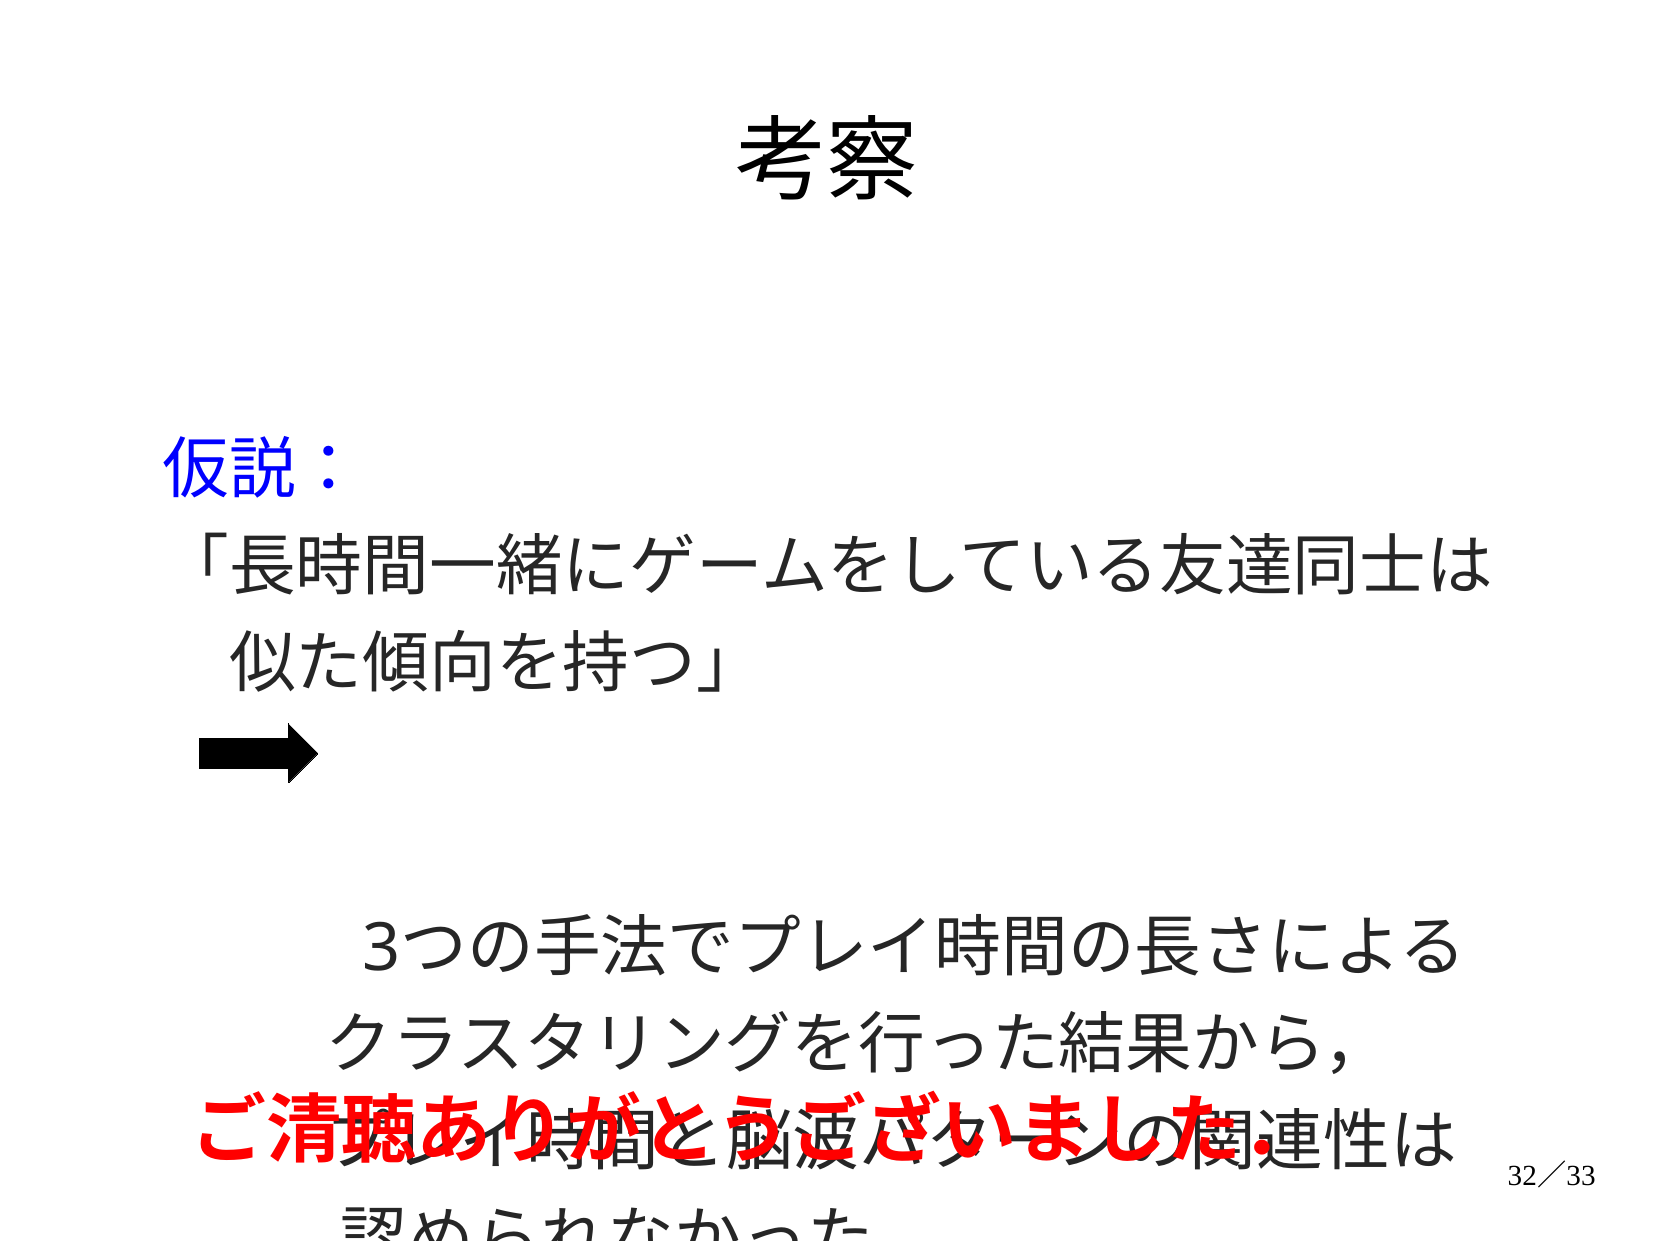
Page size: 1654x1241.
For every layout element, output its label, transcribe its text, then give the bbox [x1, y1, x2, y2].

text_box [199, 723, 318, 783]
text_box ご清聴ありがとうございました． [177, 1061, 1447, 1152]
text_box 仮説： 「長時間一緒にゲームをしている友達同士は 似た傾向を持つ」 3つの手法でプレイ時間の長さによる クラスタリングを行った結果から， プレイ時間と脳波パターンの関連性は 認められなかった． [147, 265, 1595, 1034]
title 考察 [82, 49, 1571, 257]
